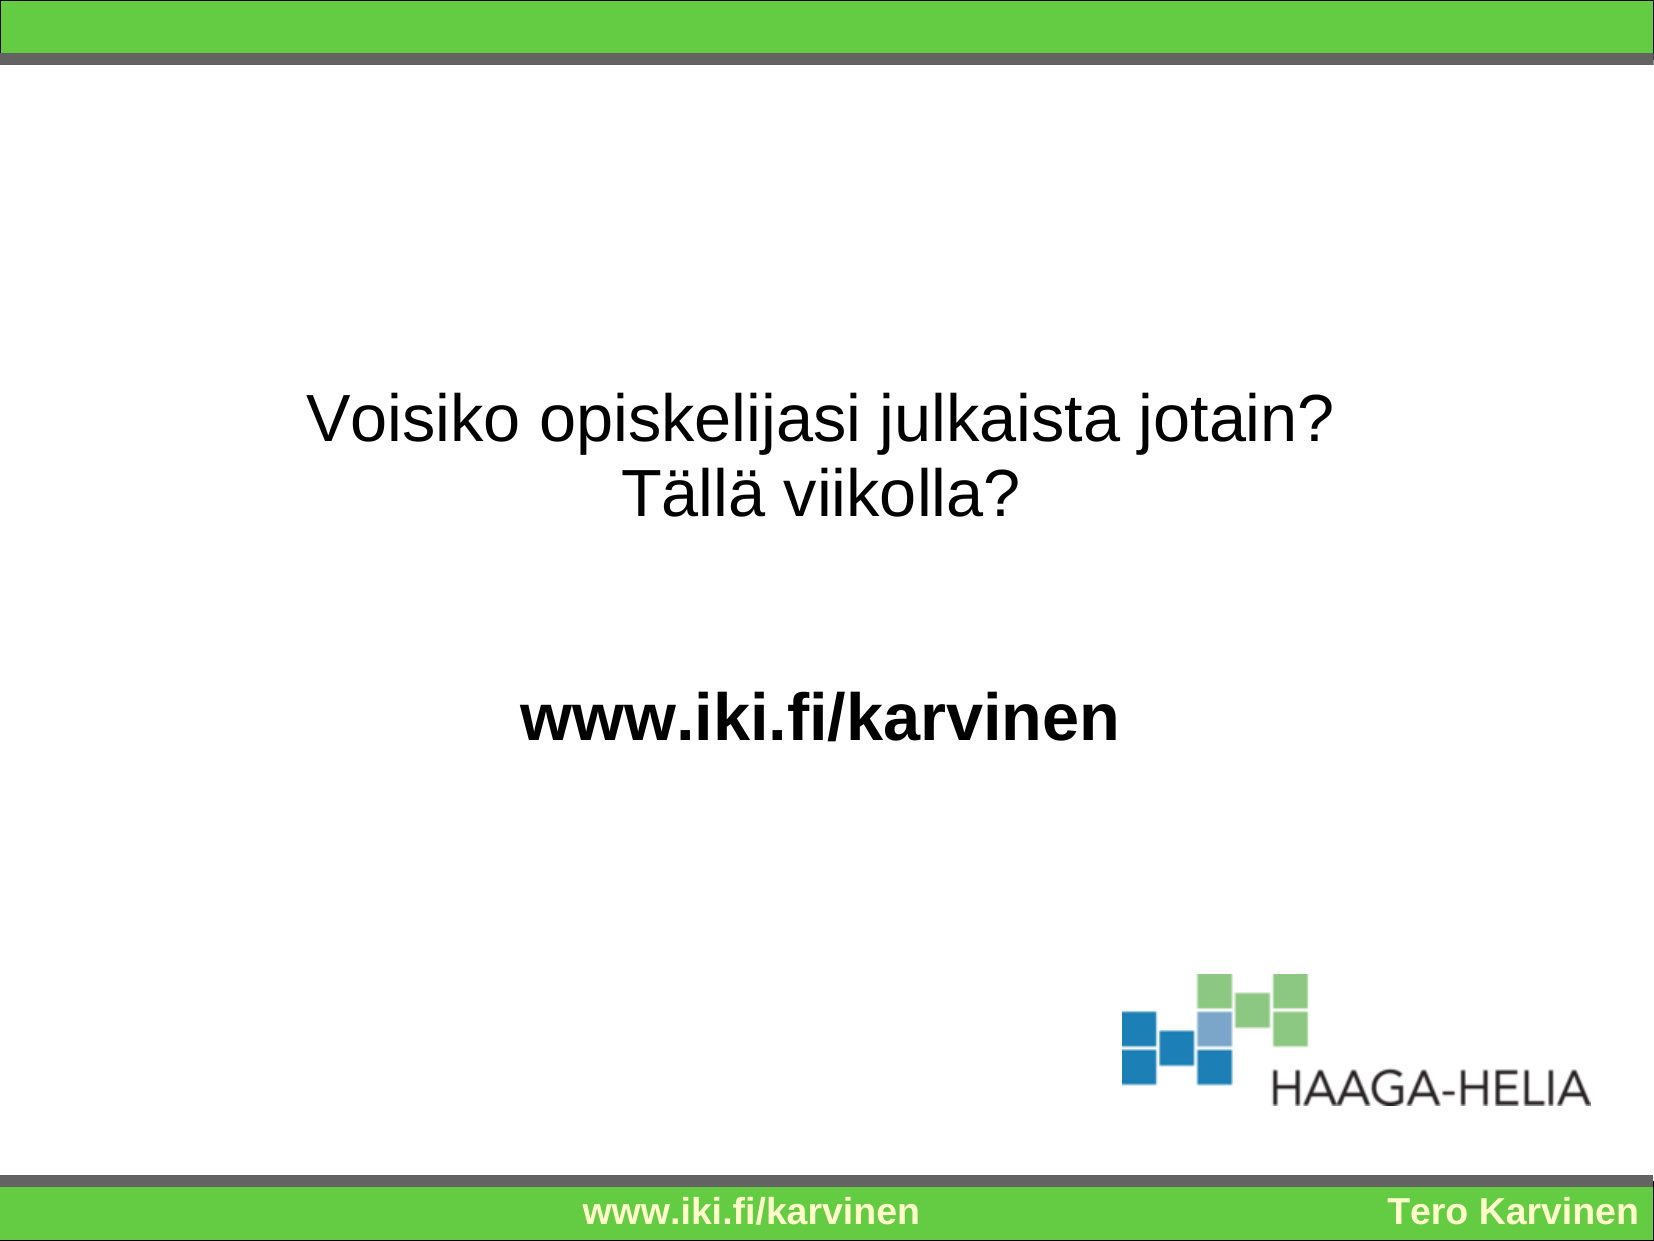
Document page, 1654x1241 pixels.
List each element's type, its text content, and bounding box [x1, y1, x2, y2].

picture [1122, 974, 1591, 1106]
subtitle Voisiko opiskelijasi julkaista jotain? Tällä viikolla? www.iki.fi/karvinen [76, 118, 1565, 1093]
